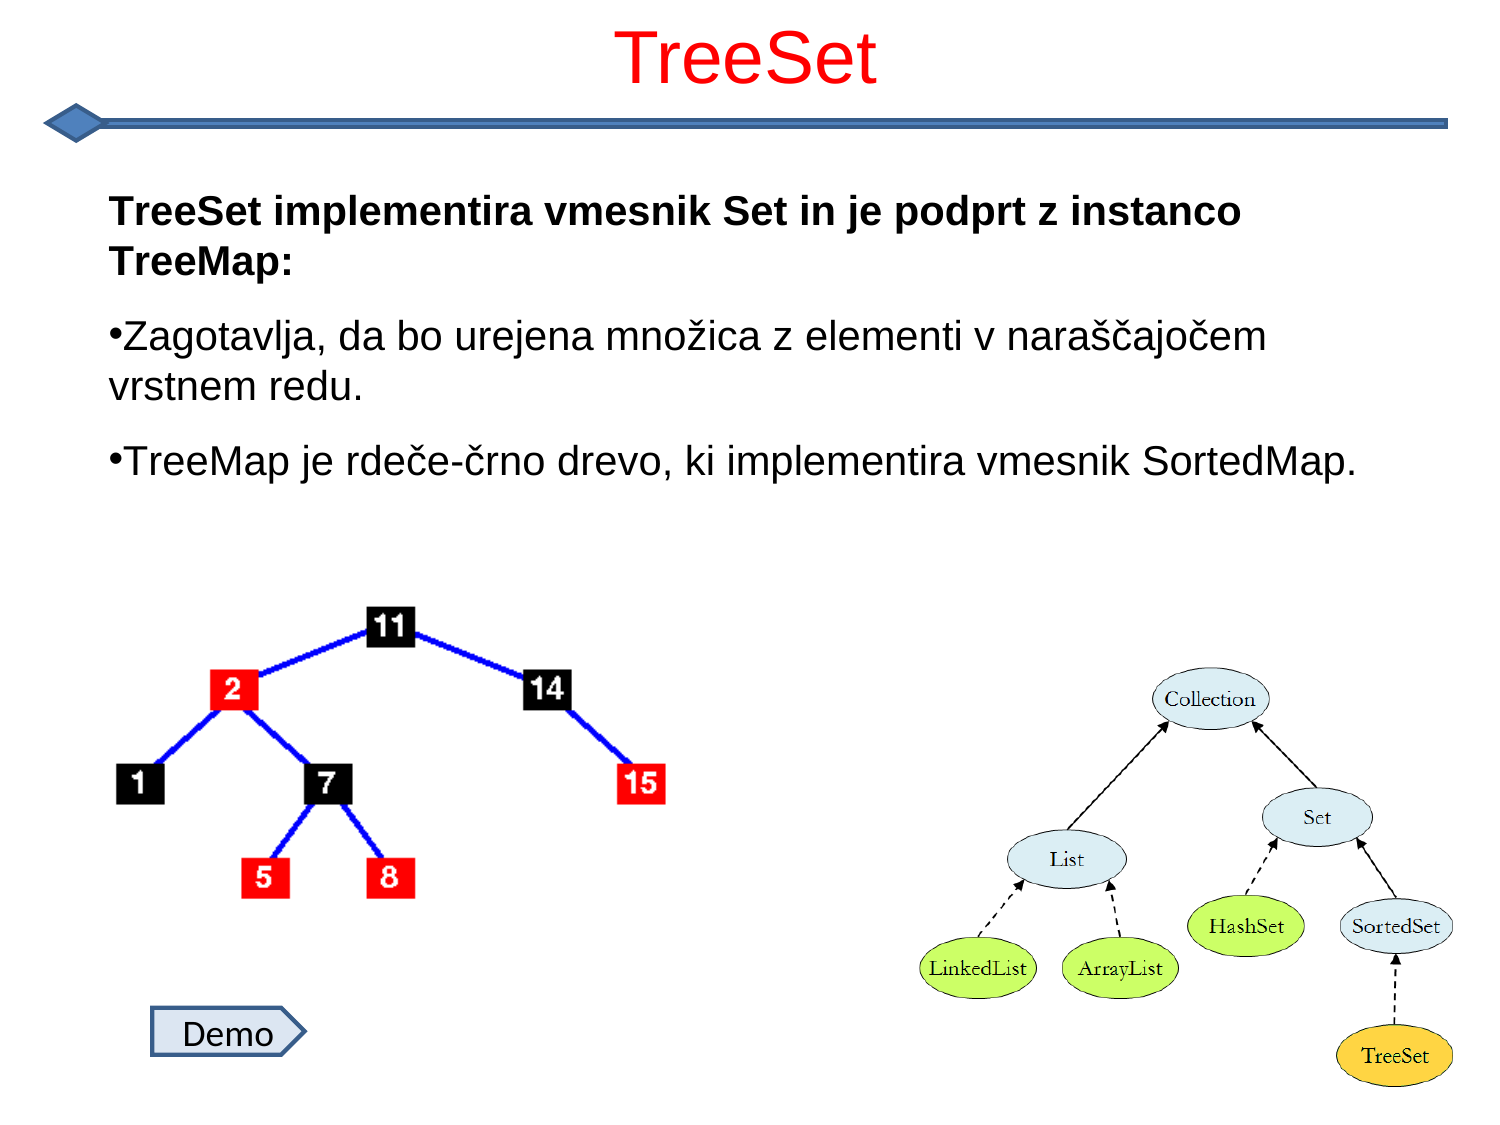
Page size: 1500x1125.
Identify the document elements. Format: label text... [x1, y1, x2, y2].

picture [93, 585, 705, 921]
picture [914, 656, 1453, 1088]
text_box TreeSet implementira vmesnik Set in je podprt z instanco TreeMap: Zagotavlja, da bo urejena množica z elementi v naraščajočem vrstnem redu. TreeMap je rdeče-črno drevo, ki implementira vmesnik SortedMap. [93, 175, 1407, 492]
text_box Demo [152, 1007, 305, 1055]
title TreeSet [70, 0, 1421, 108]
